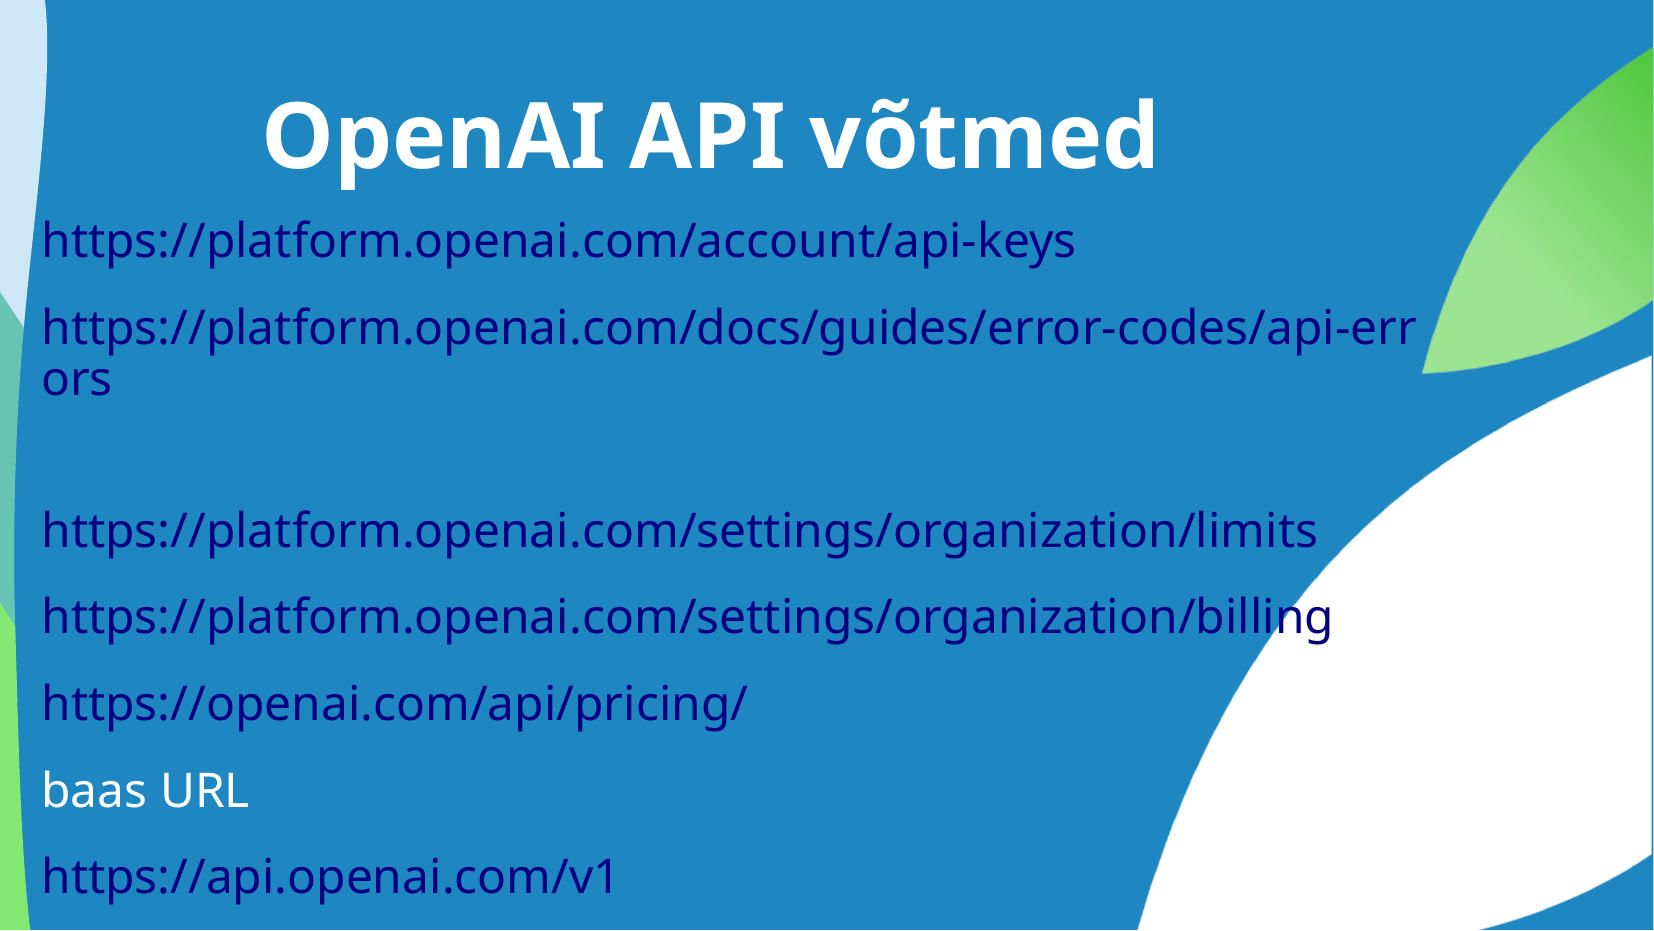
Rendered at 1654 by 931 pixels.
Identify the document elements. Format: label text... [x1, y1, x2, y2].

picture [1138, 47, 1654, 931]
list https://platform.openai.com/account/api-keys https://platform.openai.com/docs/guides/error-codes/api-errors https://platform.openai.com/settings/organization/limits https://platform.openai.com/settings/organization/billing https://openai.com/api/pricing/ baas URL https://api.openai.com/v1 [41, 206, 1424, 857]
title OpenAI API võtmed [88, 59, 1335, 206]
